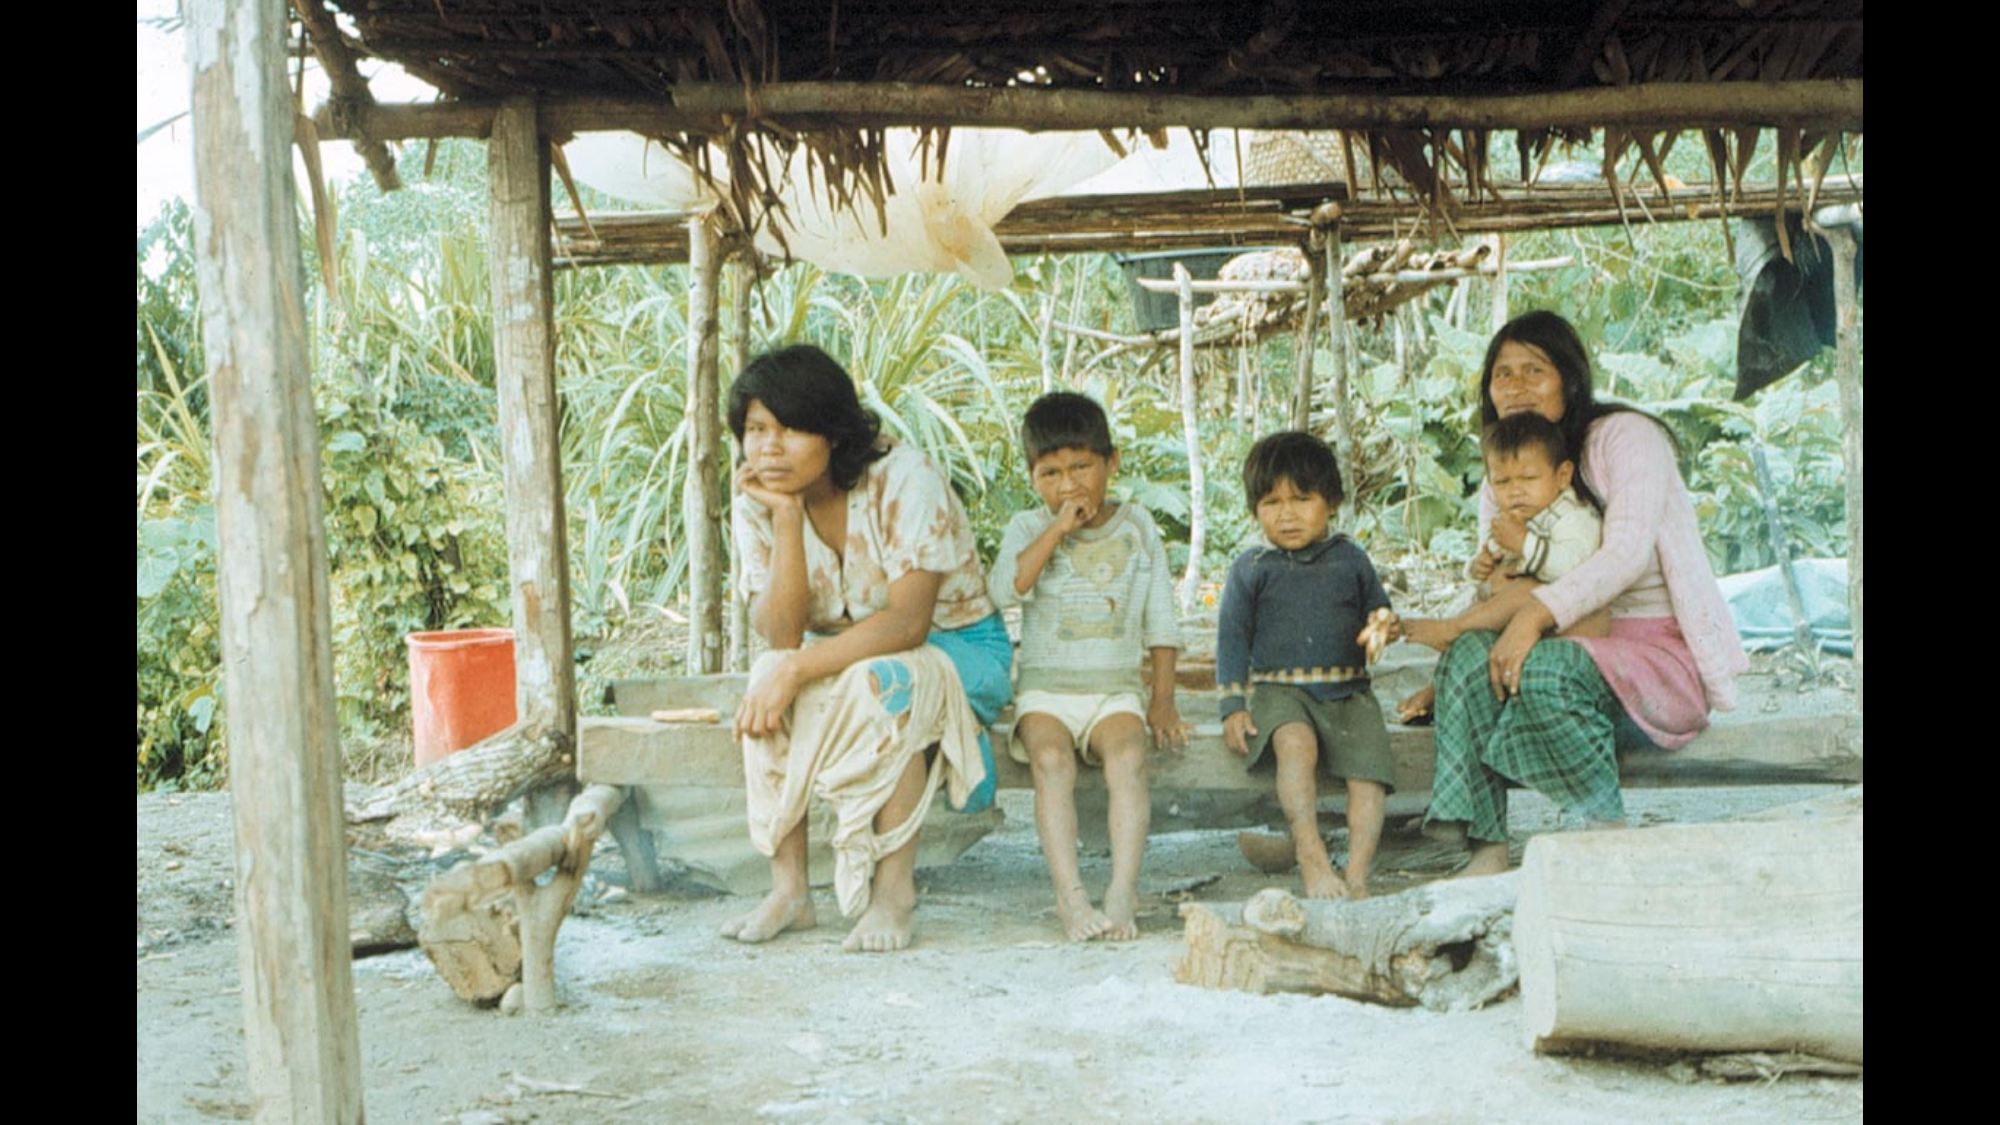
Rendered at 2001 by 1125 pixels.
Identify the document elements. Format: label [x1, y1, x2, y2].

picture [137, 0, 1863, 1125]
